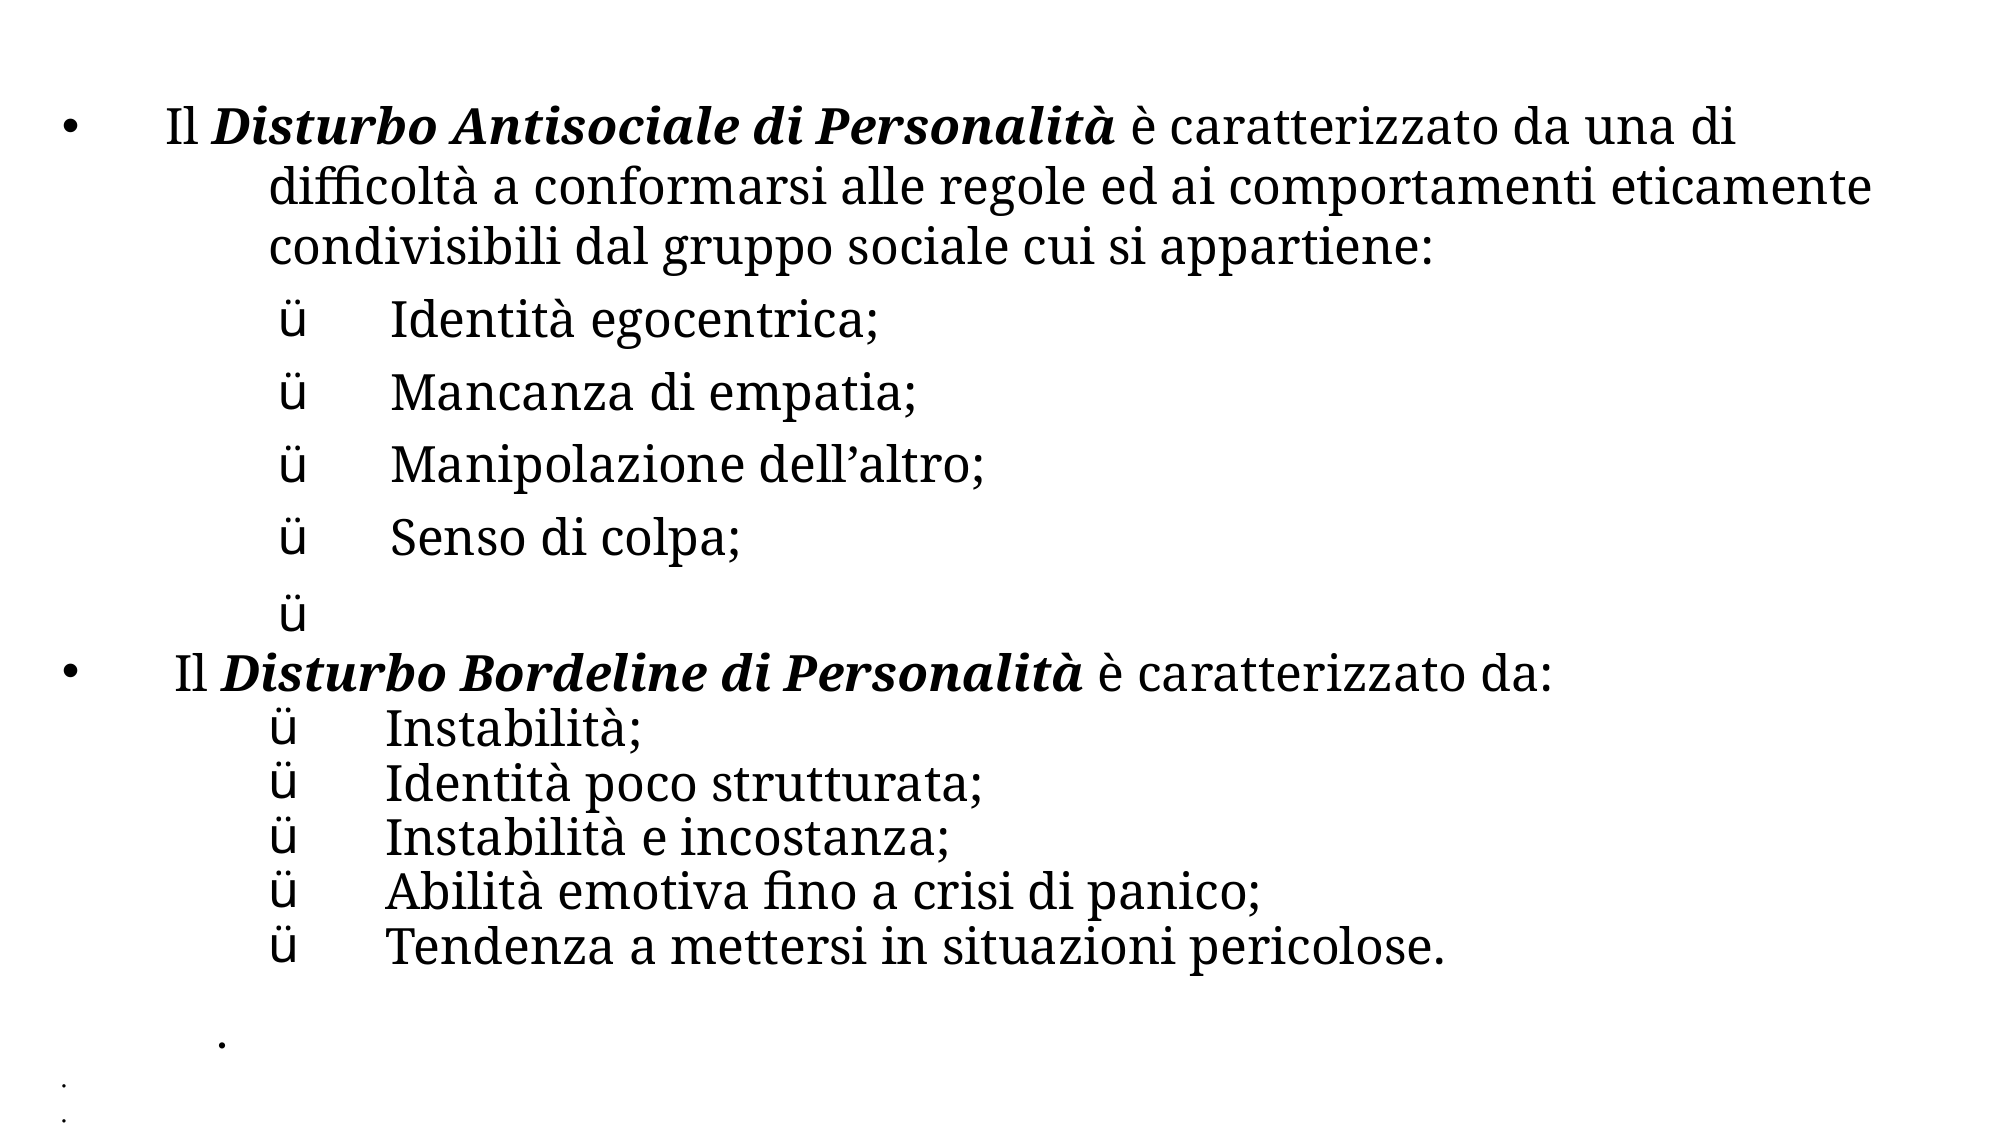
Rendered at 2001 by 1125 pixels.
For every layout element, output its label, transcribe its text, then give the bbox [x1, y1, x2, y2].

subtitle Il Disturbo Antisociale di Personalità è caratterizzato da una di difficoltà a conformarsi alle regole ed ai comportamenti eticamente condivisibili dal gruppo sociale cui si appartiene: Identità egocentrica; Mancanza di empatia; Manipolazione dell’altro; Senso di colpa; Il Disturbo Bordeline di Personalità è caratterizzato da: Instabilità; Identità poco strutturata; Instabilità e incostanza; Abilità emotiva fino a crisi di panico; Tendenza a mettersi in situazioni pericolose. [46, 87, 1960, 1105]
